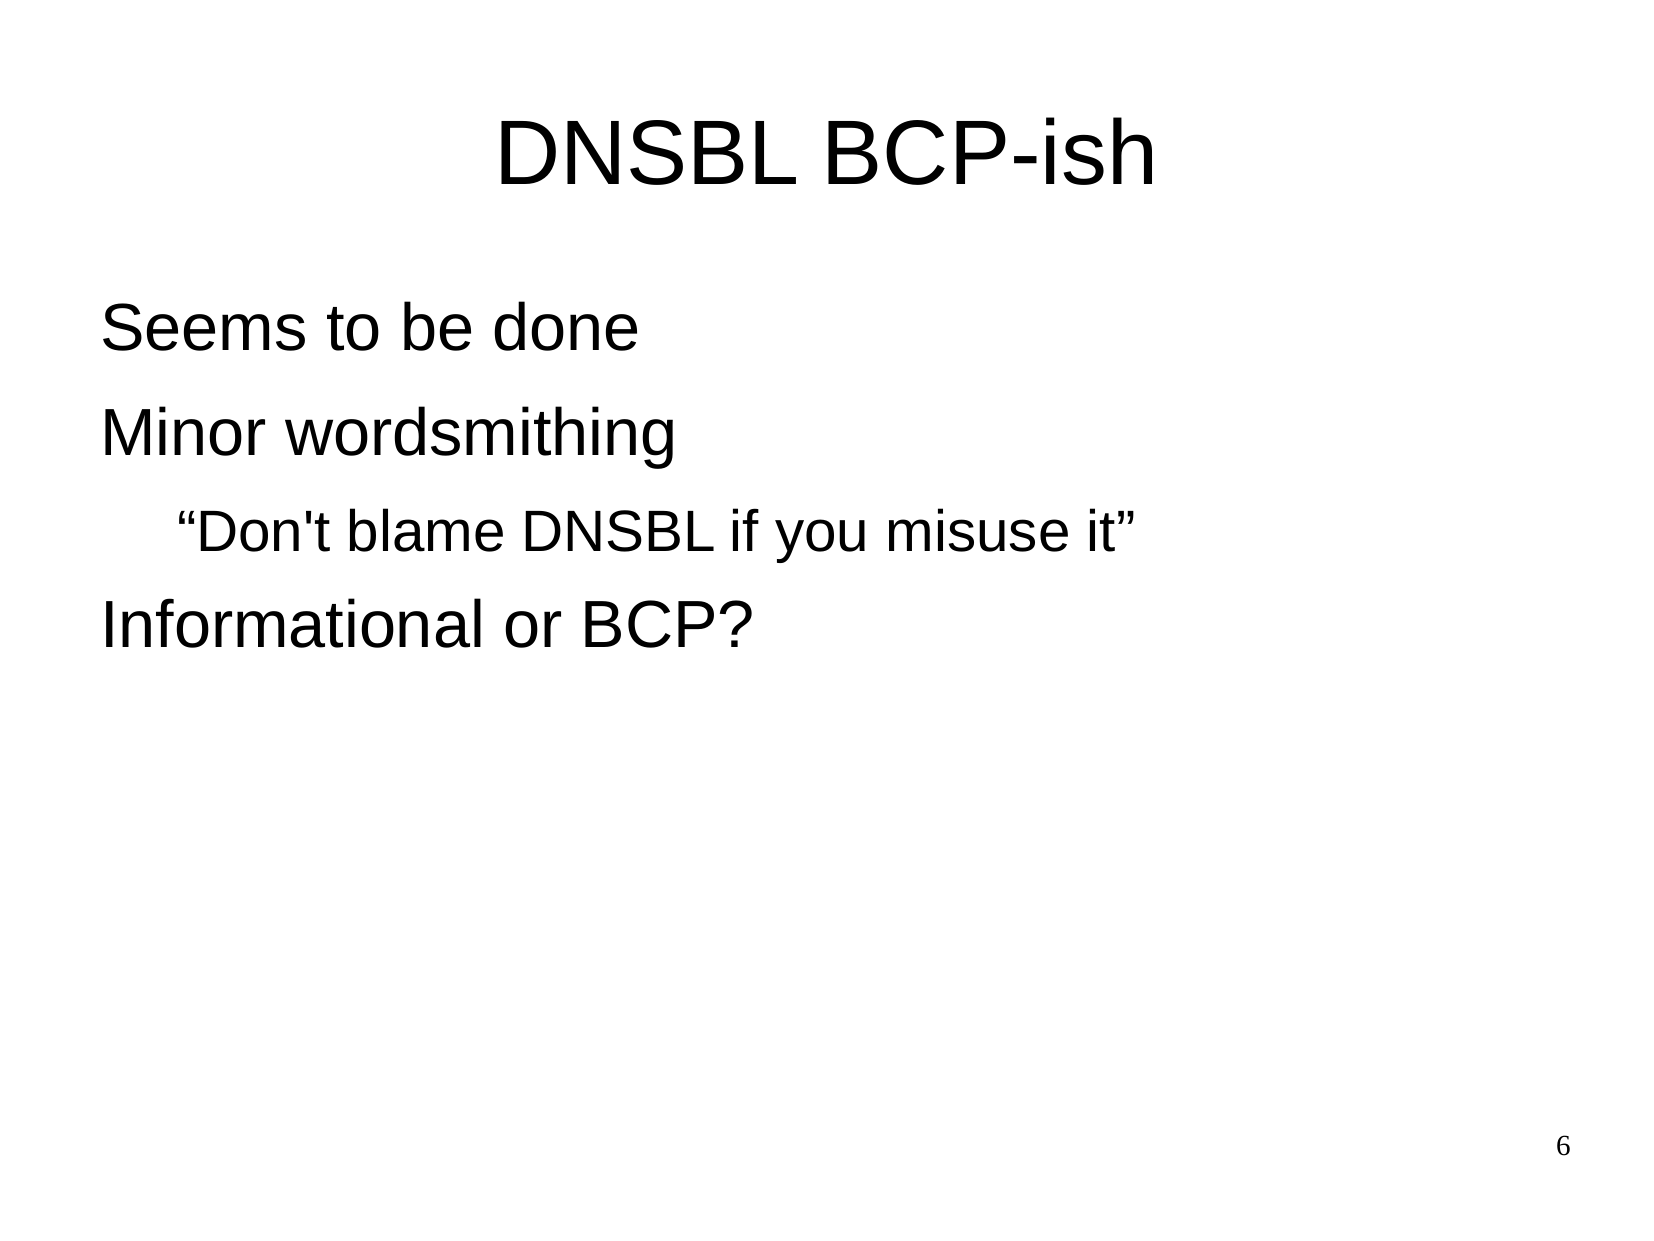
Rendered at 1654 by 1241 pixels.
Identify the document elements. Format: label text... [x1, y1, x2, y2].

title DNSBL BCP-ish [82, 56, 1571, 250]
list Seems to be done Minor wordsmithing “Don't blame DNSBL if you misuse it” Informational or BCP? [82, 290, 1571, 1094]
